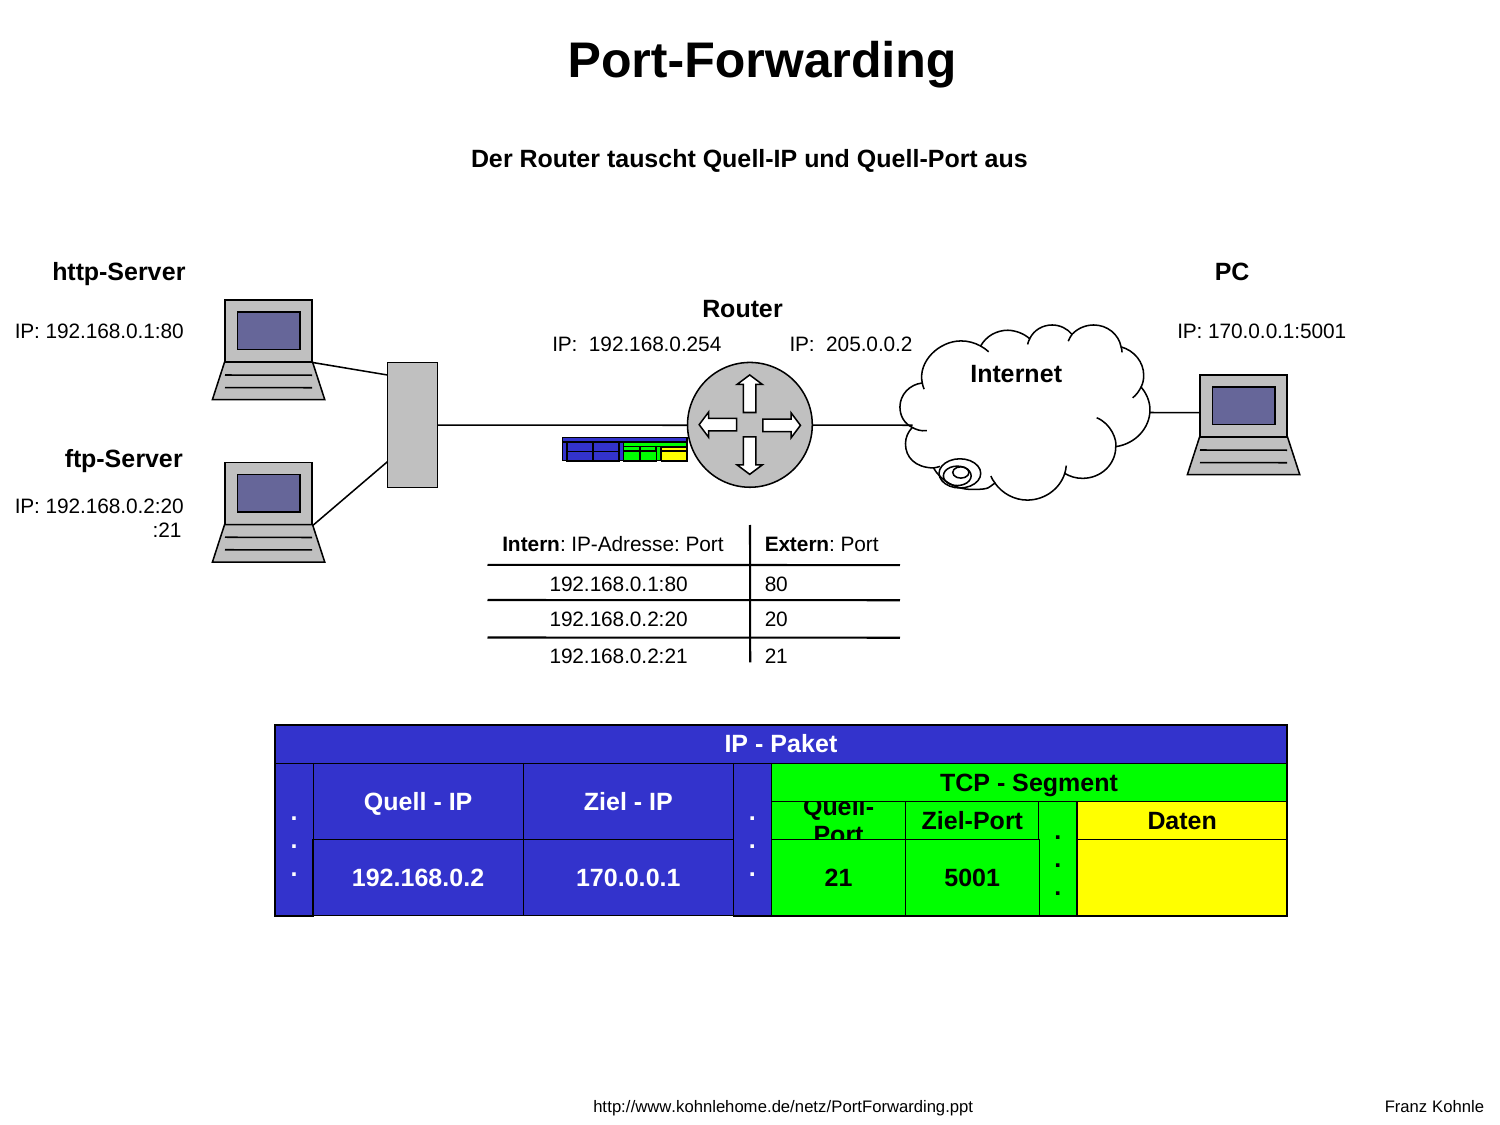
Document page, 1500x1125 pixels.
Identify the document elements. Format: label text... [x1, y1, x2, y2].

text_box http://www.kohnlehome.de/netz/PortForwarding.ppt [578, 1089, 991, 1125]
text_box Intern: IP-Adresse: Port [487, 524, 749, 563]
text_box Router [687, 287, 798, 331]
text_box ... [1038, 802, 1078, 916]
text_box 170.0.0.1 [523, 839, 734, 916]
text_box [212, 462, 325, 563]
text_box Daten [1078, 801, 1288, 840]
text_box [687, 362, 813, 488]
text_box [1187, 375, 1300, 475]
text_box PC [1200, 249, 1265, 294]
text_box IP: 192.168.0.2:20 :21 [0, 487, 199, 550]
text_box 21 [750, 637, 901, 678]
text_box Internet [899, 324, 1150, 501]
text_box Der Router tauscht Quell-IP und Quell-Port aus [456, 137, 1044, 181]
text_box 192.168.0.2 [313, 839, 523, 916]
text_box IP - Paket [275, 725, 1288, 764]
text_box TCP - Segment [771, 763, 1287, 802]
text_box http-Server [37, 249, 202, 322]
text_box IP: 192.168.0.254 [537, 324, 737, 364]
text_box Quell - IP [314, 764, 524, 839]
text_box Franz Kohnle [1370, 1089, 1500, 1125]
text_box 80 [752, 566, 901, 599]
text_box Port-Forwarding [552, 24, 972, 97]
text_box Extern: Port [752, 524, 901, 564]
text_box IP: 192.168.0.1:80 [0, 312, 199, 352]
text_box ... [275, 763, 314, 916]
text_box [1078, 840, 1288, 916]
text_box 192.168.0.1:80 [487, 566, 749, 599]
text_box IP: 170.0.0.1:5001 [1162, 312, 1362, 352]
text_box 20 [750, 601, 901, 636]
text_box Quell-Port [771, 802, 905, 839]
text_box [387, 362, 438, 488]
text_box [212, 299, 325, 400]
text_box ftp-Server [49, 437, 199, 487]
text_box Ziel - IP [524, 764, 734, 839]
text_box ... [734, 764, 771, 916]
text_box Ziel-Port [905, 802, 1038, 839]
text_box 21 [771, 839, 905, 916]
text_box [562, 437, 688, 461]
text_box 192.168.0.2:21 [487, 637, 750, 663]
text_box IP: 205.0.0.2 [774, 324, 928, 364]
text_box 192.168.0.2:20 [487, 602, 750, 625]
text_box 5001 [905, 839, 1040, 916]
